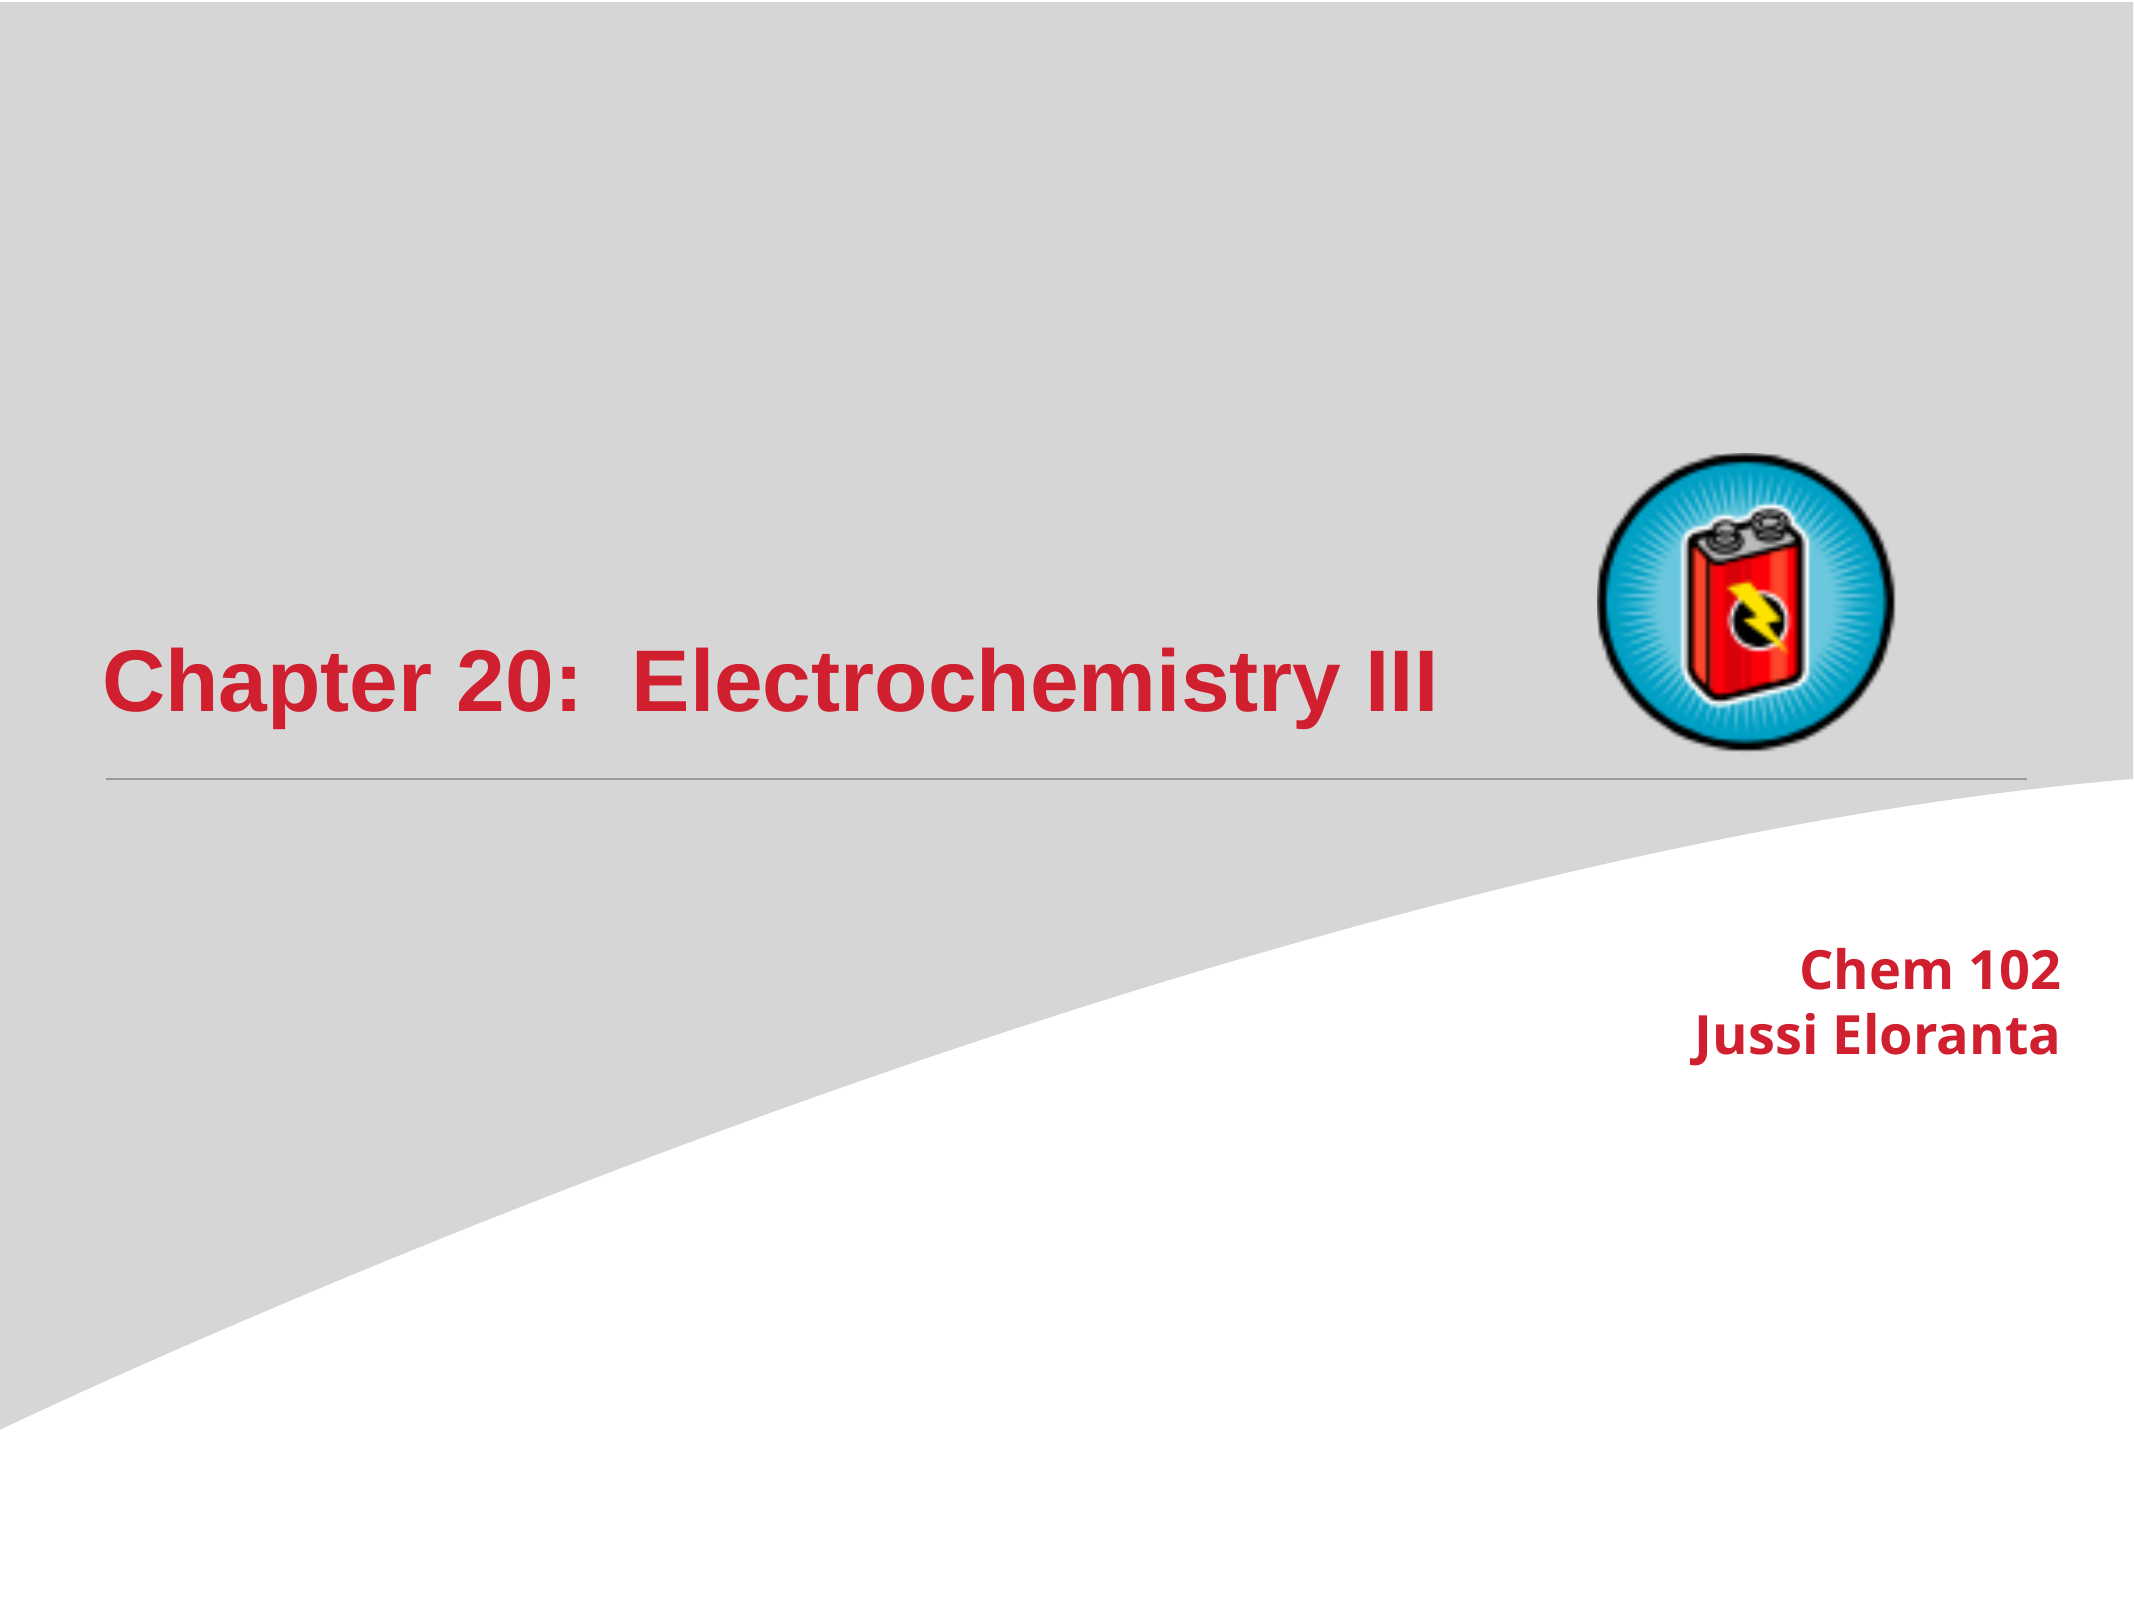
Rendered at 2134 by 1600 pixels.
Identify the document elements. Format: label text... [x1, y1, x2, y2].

subtitle Chem 102 Jussi Eloranta [1605, 927, 2071, 1081]
picture [1597, 453, 1899, 755]
title Chapter 20: Electrochemistry III [93, 216, 2040, 738]
